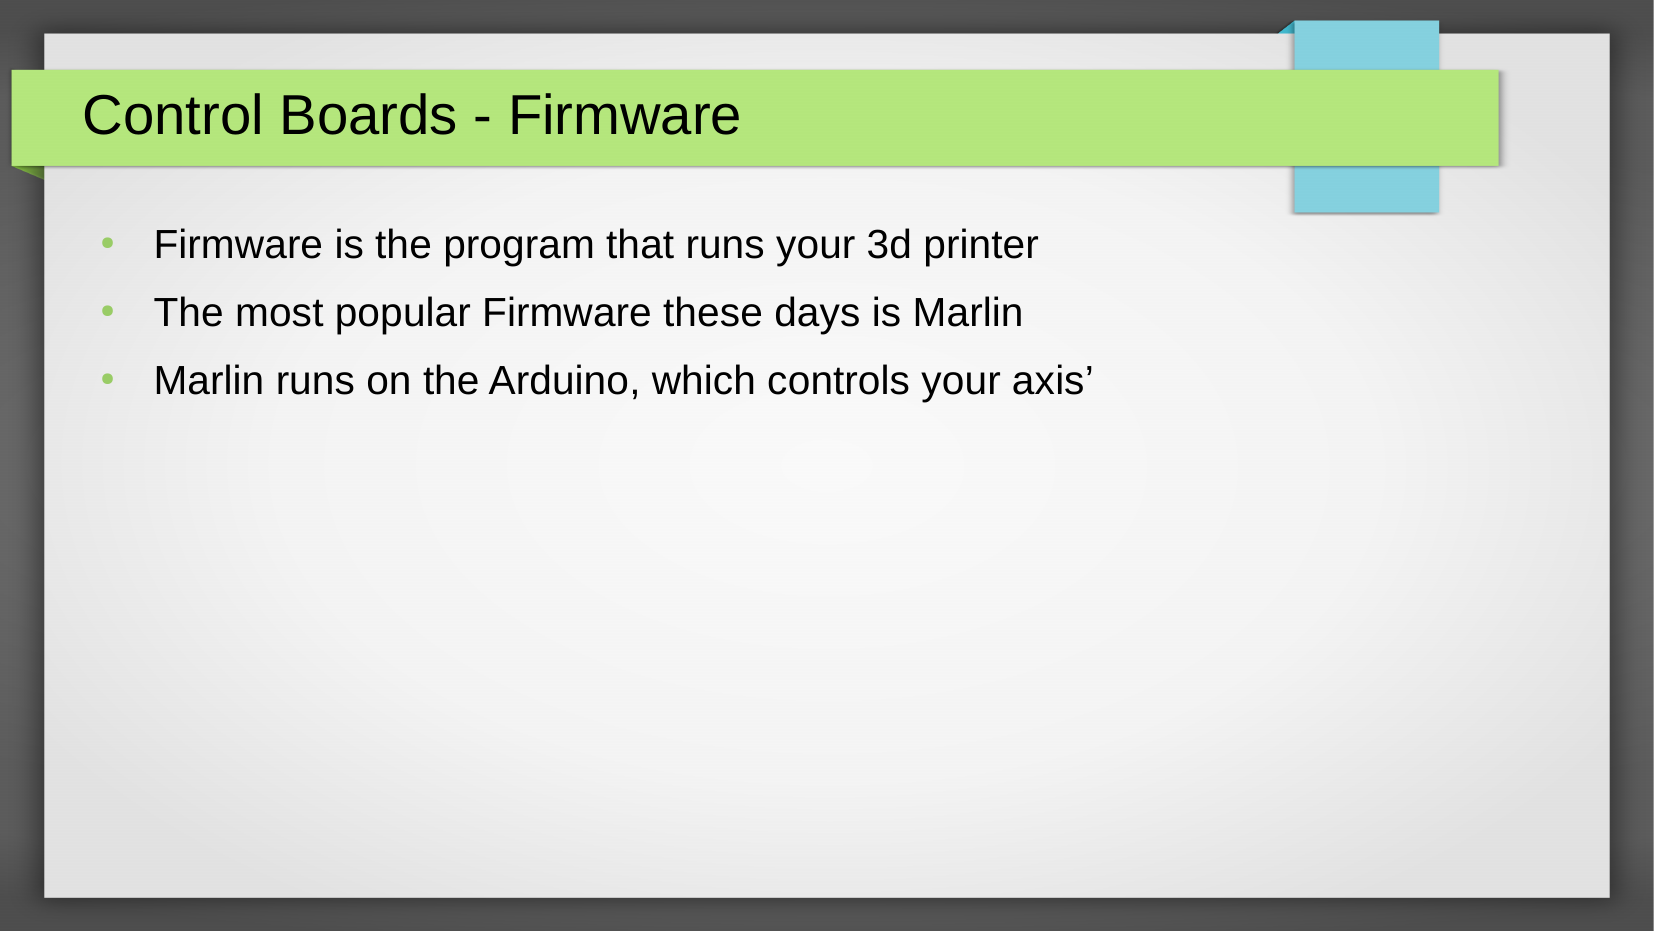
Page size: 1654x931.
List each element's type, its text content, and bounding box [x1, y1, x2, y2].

picture [0, 0, 1654, 931]
title Control Boards - Firmware [82, 70, 1264, 160]
list Firmware is the program that runs your 3d printer The most popular Firmware these days is Marlin Marlin runs on the Arduino, which controls your axis’ [82, 221, 1571, 761]
